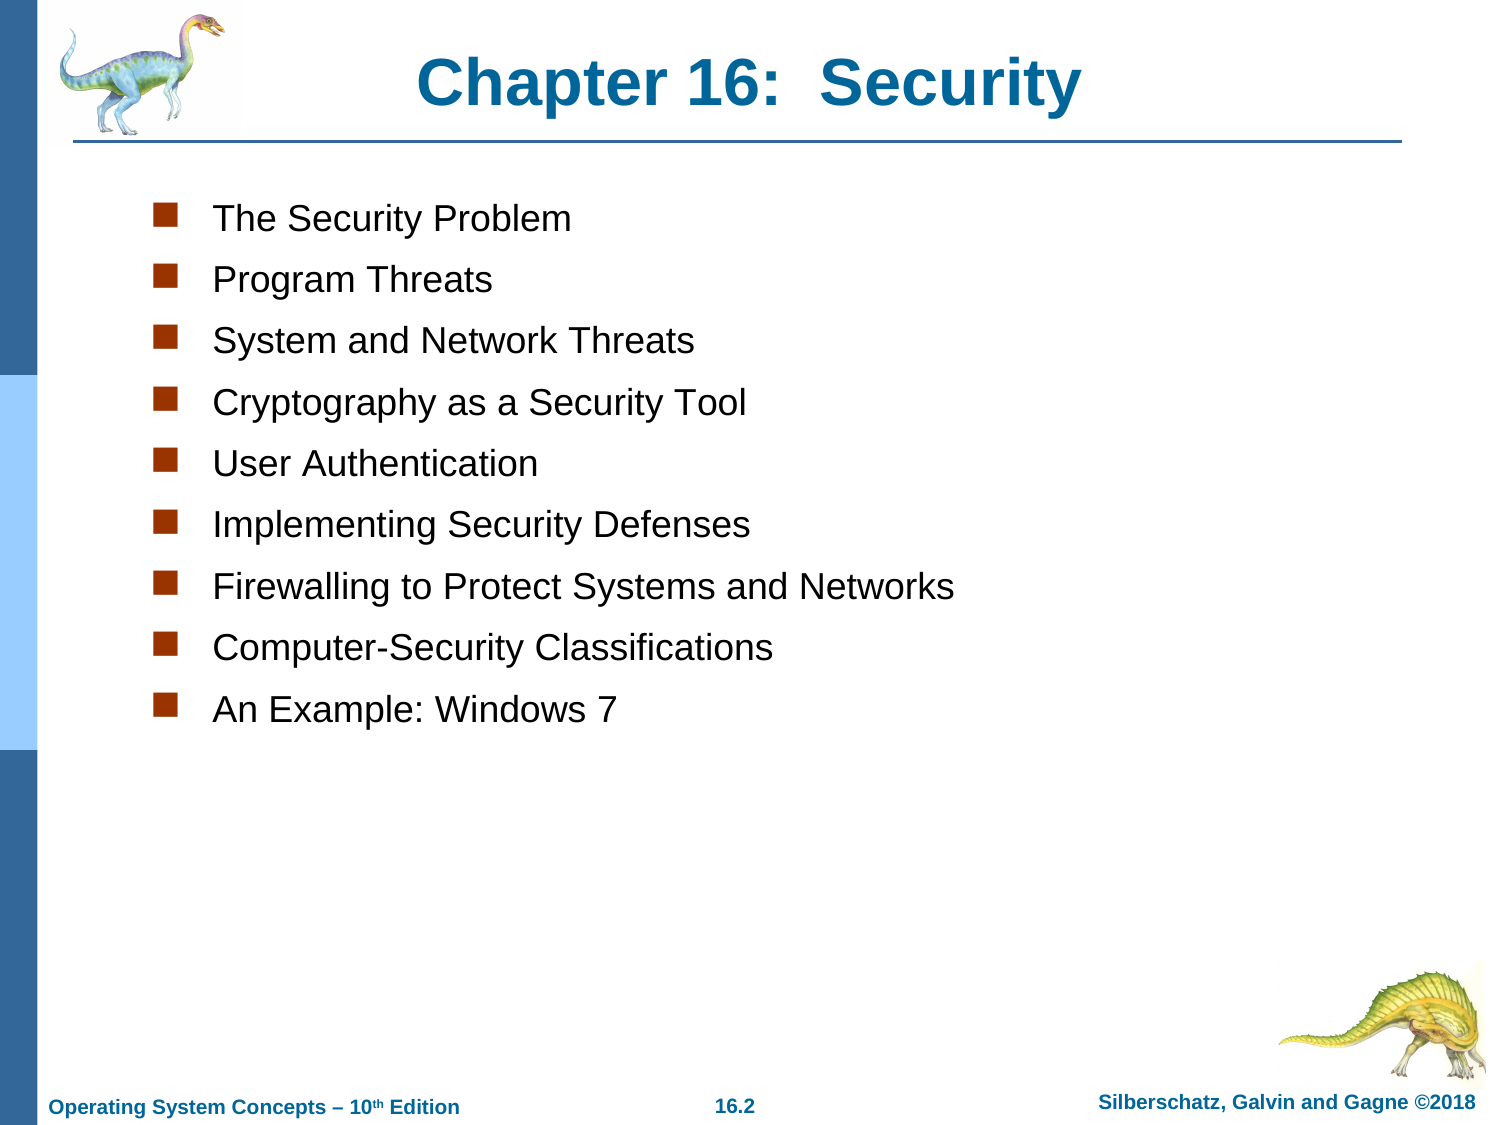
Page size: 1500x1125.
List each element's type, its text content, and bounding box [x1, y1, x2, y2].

list The Security Problem Program Threats System and Network Threats Cryptography as a Security Tool User Authentication Implementing Security Defenses Firewalling to Protect Systems and Networks Computer-Security Classifications An Example: Windows 7 [141, 186, 1348, 922]
picture [46, 0, 243, 149]
title Chapter 16: Security [75, 31, 1426, 127]
picture [1275, 959, 1486, 1090]
picture [1415, 1094, 1423, 1099]
